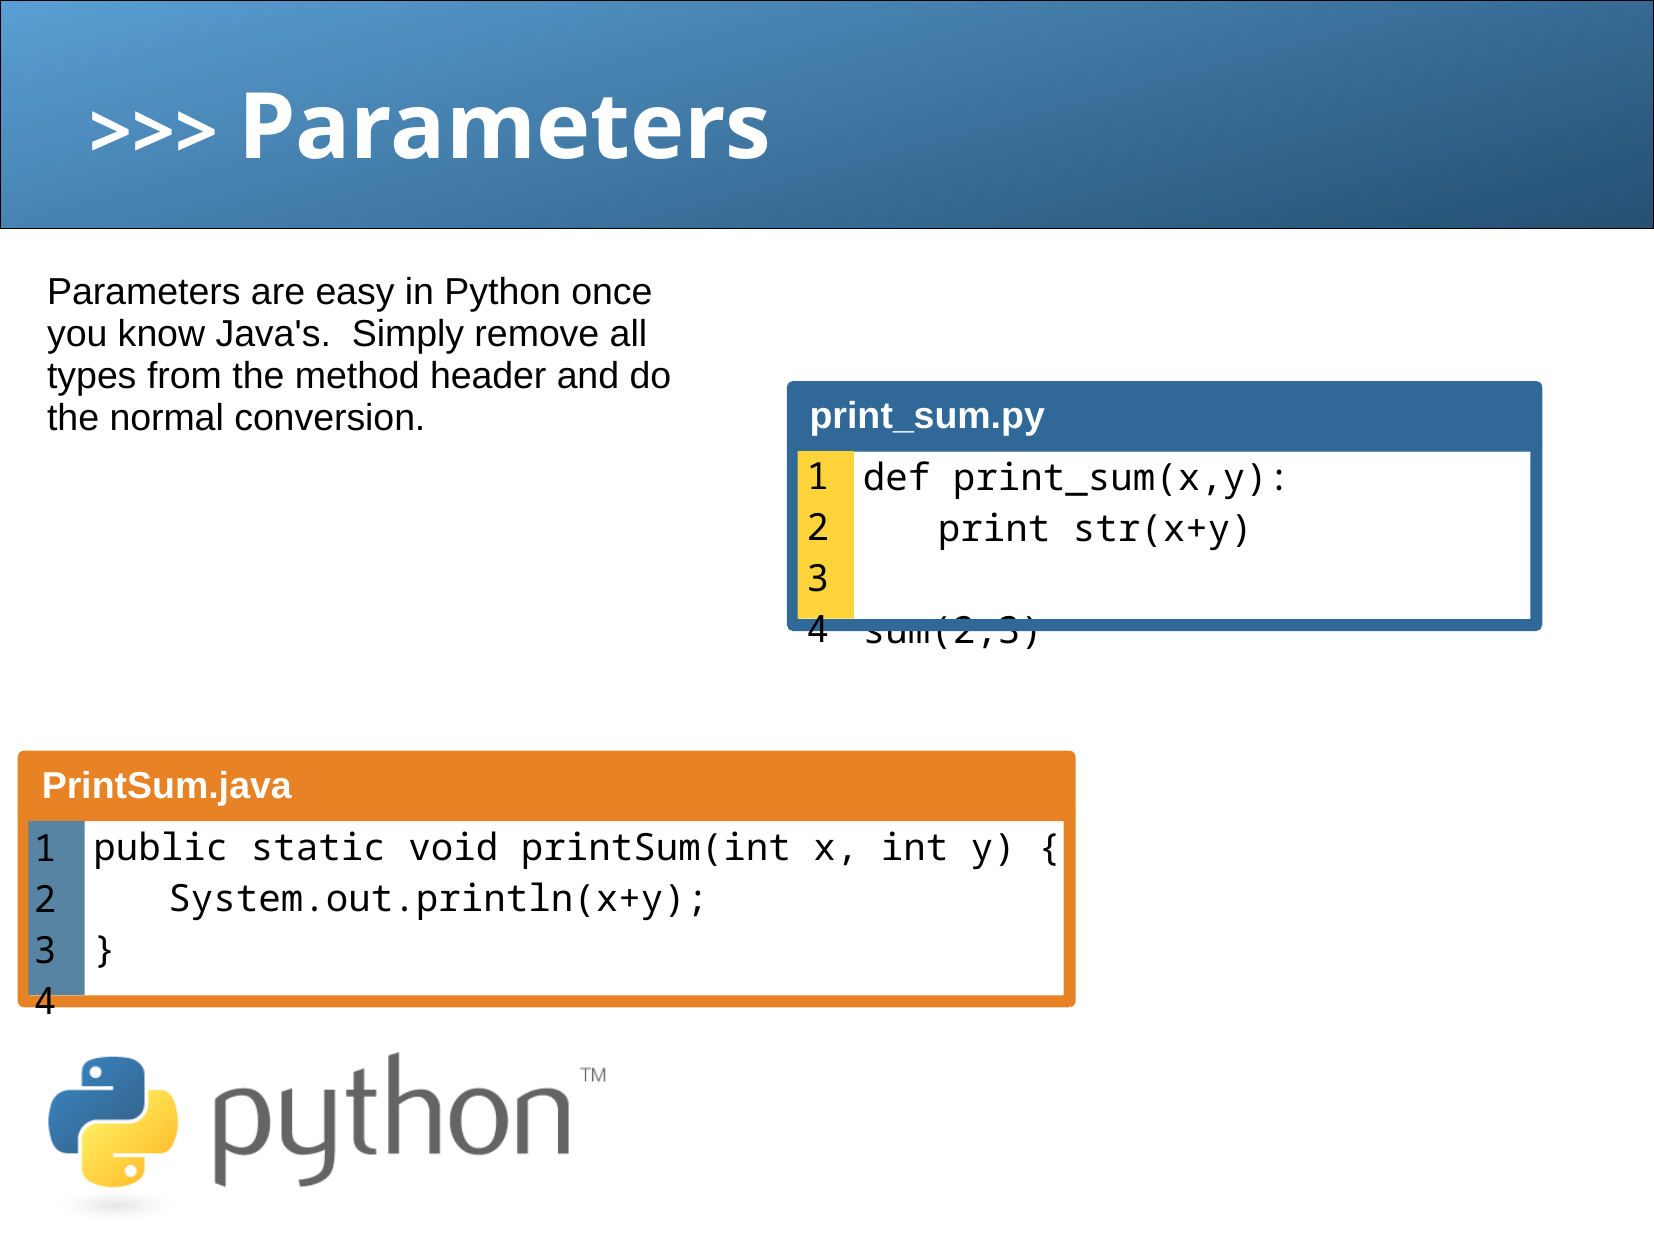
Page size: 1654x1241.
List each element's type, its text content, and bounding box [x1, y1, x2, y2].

text_box >>> Parameters [75, 53, 1576, 188]
text_box 1 2 3 4 [791, 442, 868, 626]
text_box PrintSum.java [27, 759, 799, 817]
text_box [792, 387, 1537, 446]
text_box public static void printSum(int x, int y) { System.out.println(x+y); } [95, 821, 1063, 994]
text_box [0, 0, 1654, 229]
text_box [23, 756, 1070, 816]
picture [0, 1018, 660, 1241]
text_box def print_sum(x,y): print str(x+y) sum(2,3) [868, 452, 1530, 577]
text_box def print_sum(x,y): print str(x+y) sum(2,3) [1542, 443, 1551, 577]
text_box print_sum.py [794, 389, 1374, 448]
text_box Parameters are easy in Python once you know Java's. Simply remove all types from the method header and do the normal conversion. [32, 263, 703, 446]
text_box 1 2 3 4 [19, 813, 95, 998]
